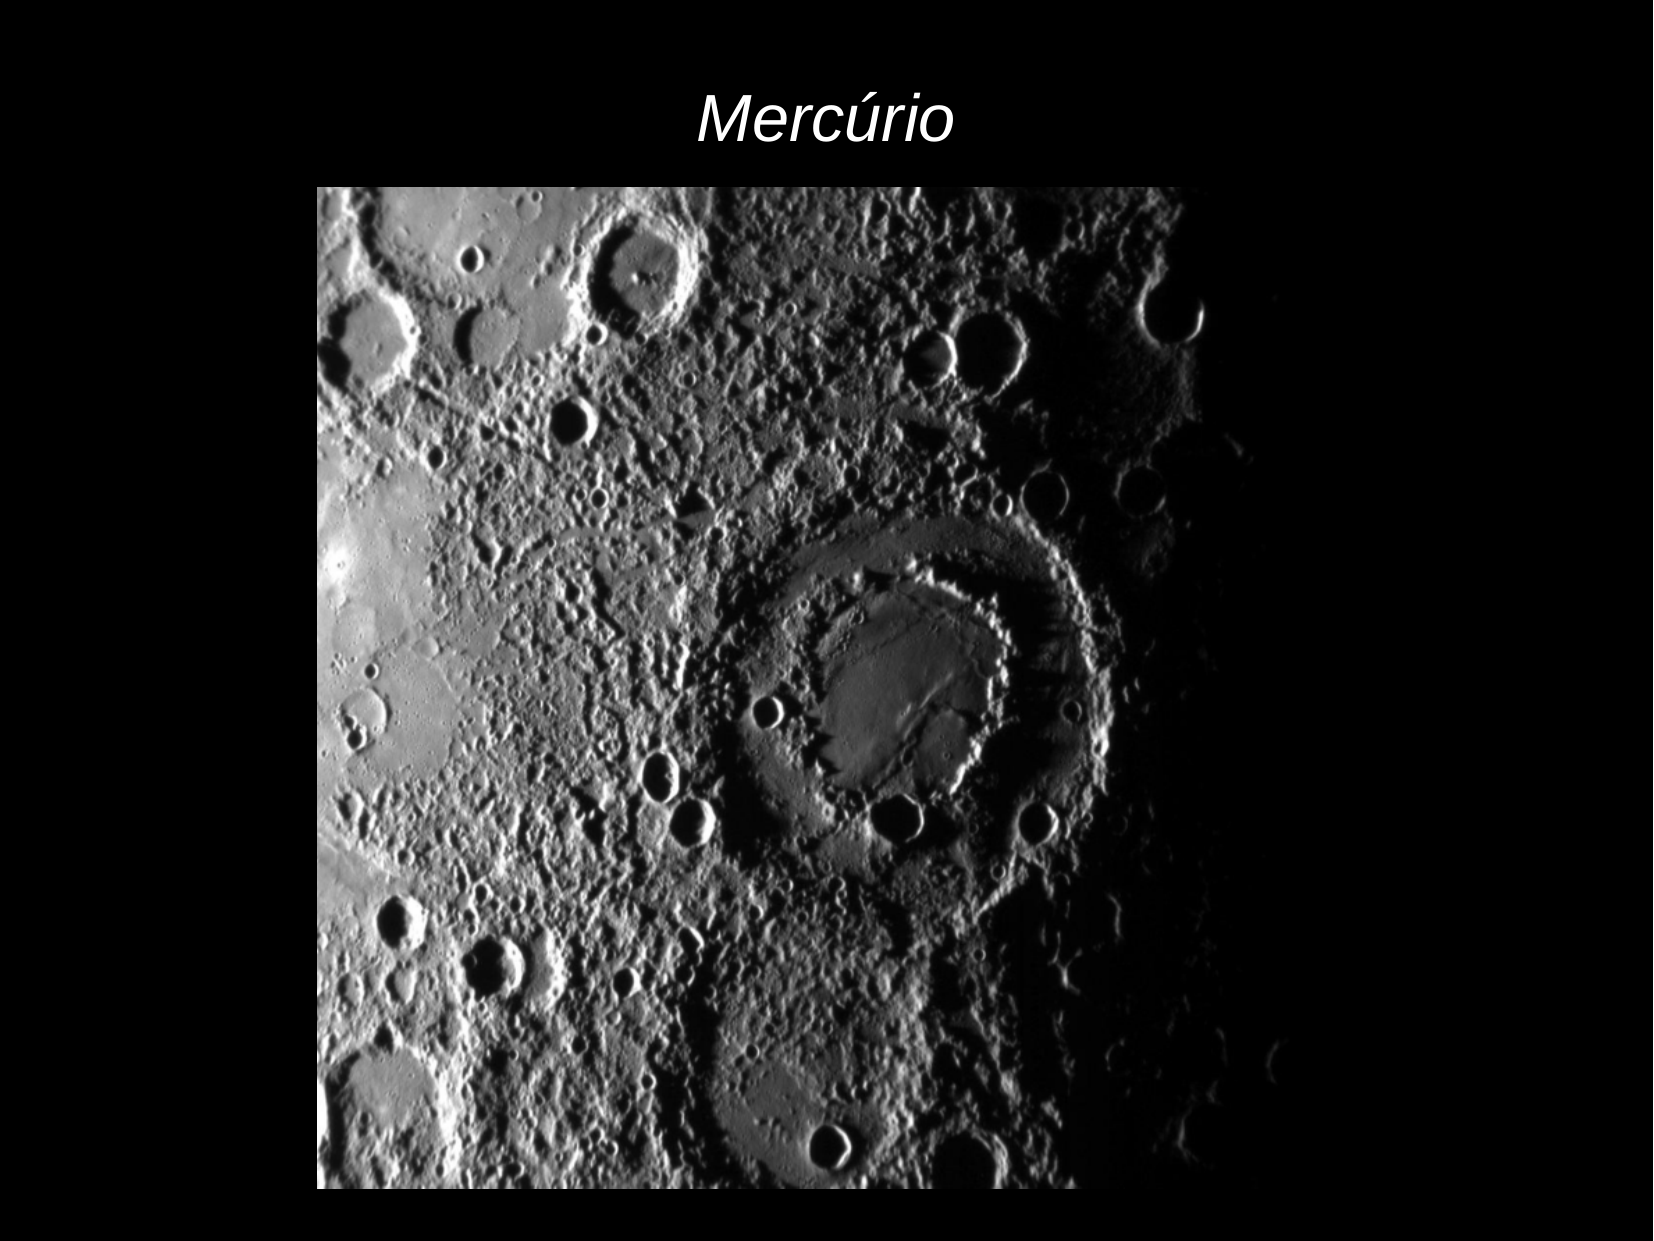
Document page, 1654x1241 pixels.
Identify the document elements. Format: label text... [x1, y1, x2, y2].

picture [317, 187, 1313, 1189]
title Mercúrio [82, 49, 1571, 188]
